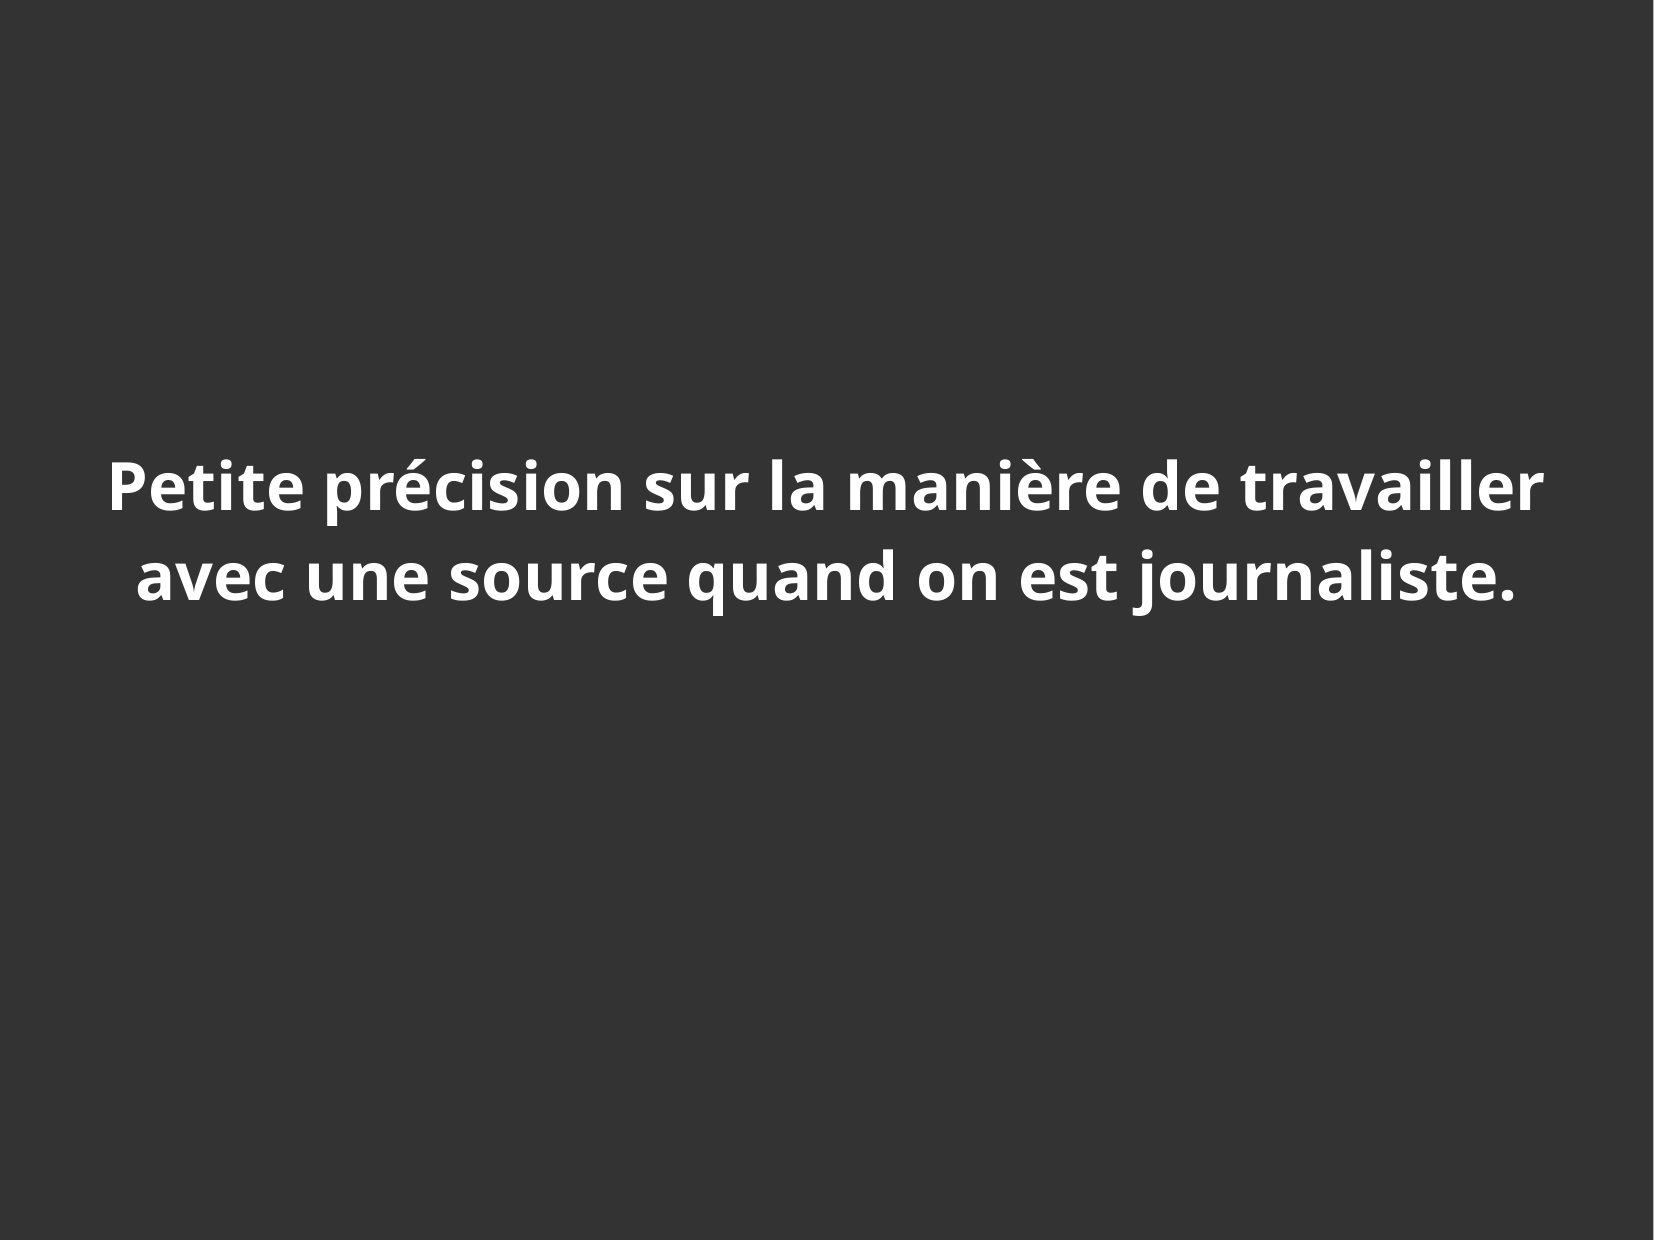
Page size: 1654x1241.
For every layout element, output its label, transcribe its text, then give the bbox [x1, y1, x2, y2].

subtitle Petite précision sur la manière de travailler avec une source quand on est journaliste. [82, 49, 1571, 1010]
